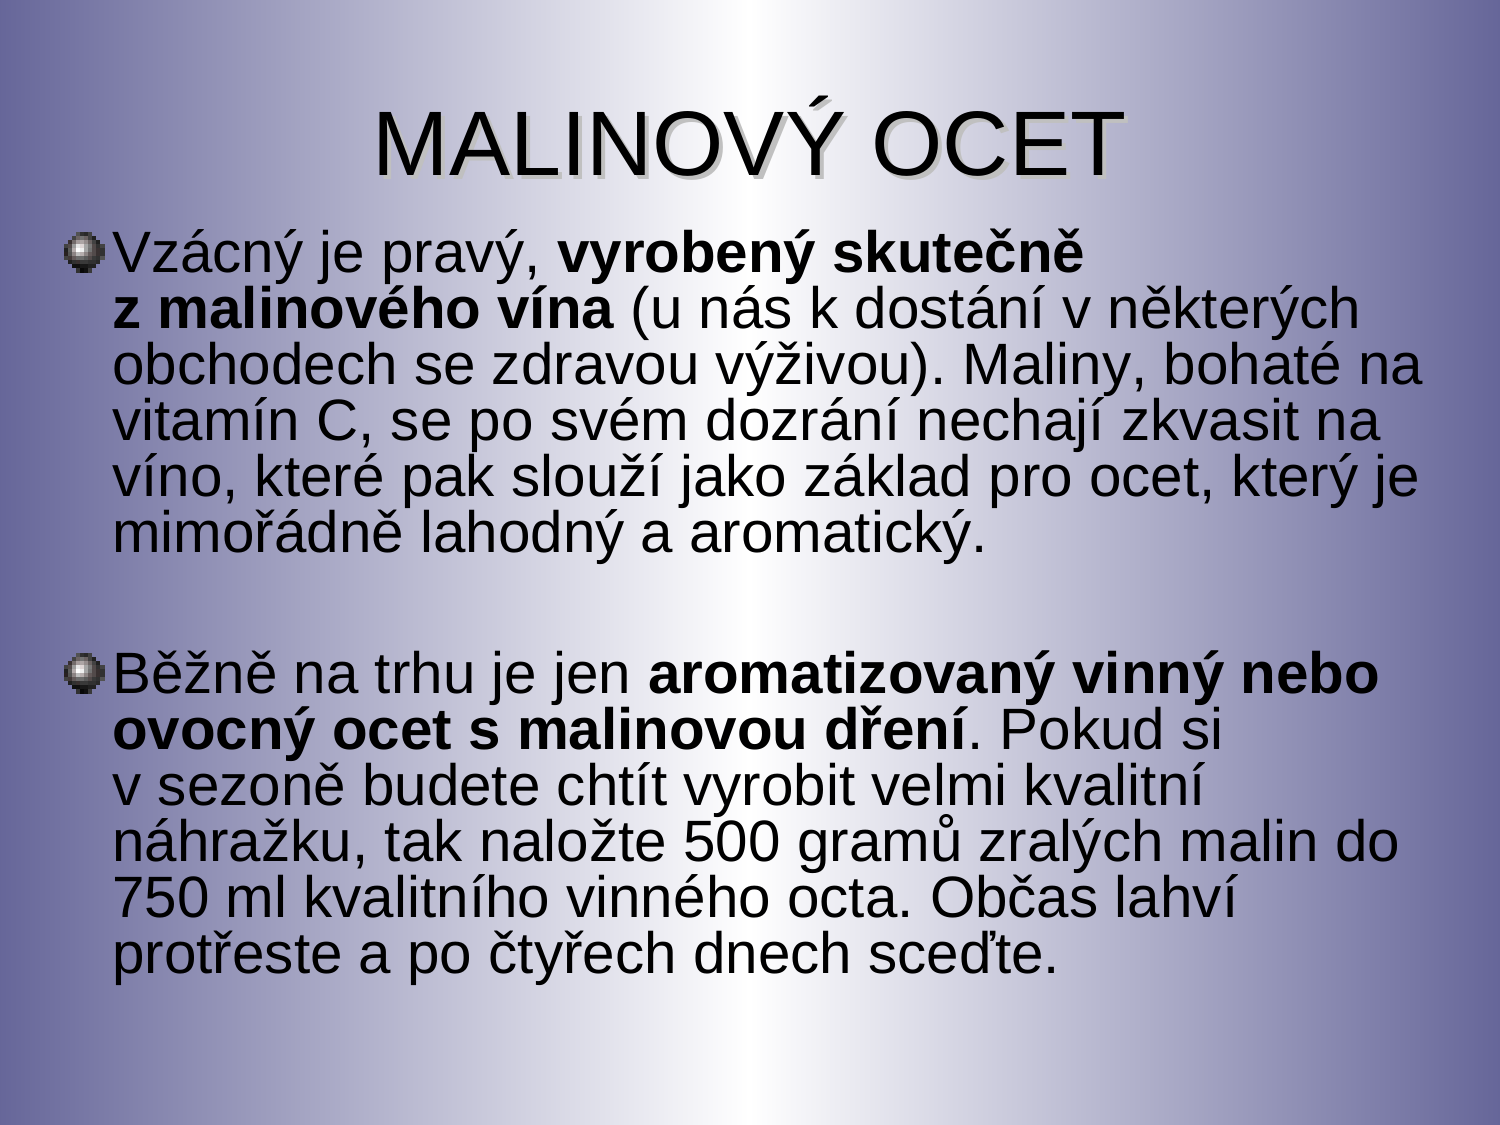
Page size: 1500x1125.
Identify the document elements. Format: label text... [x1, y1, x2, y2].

title MALINOVÝ OCET [75, 45, 1426, 220]
list Vzácný je pravý, vyrobený skutečně z malinového vína (u nás k dostání v některých obchodech se zdravou výživou). Maliny, bohaté na vitamín C, se po svém dozrání nechají zkvasit na víno, které pak slouží jako základ pro ocet, který je mimořádně lahodný a aromatický. Běžně na trhu je jen aromatizovaný vinný nebo ovocný ocet s malinovou dření. Pokud si v sezoně budete chtít vyrobit velmi kvalitní náhražku, tak naložte 500 gramů zralých malin do 750 ml kvalitního vinného octa. Občas lahví protřeste a po čtyřech dnech sceďte. [41, 220, 1471, 1125]
